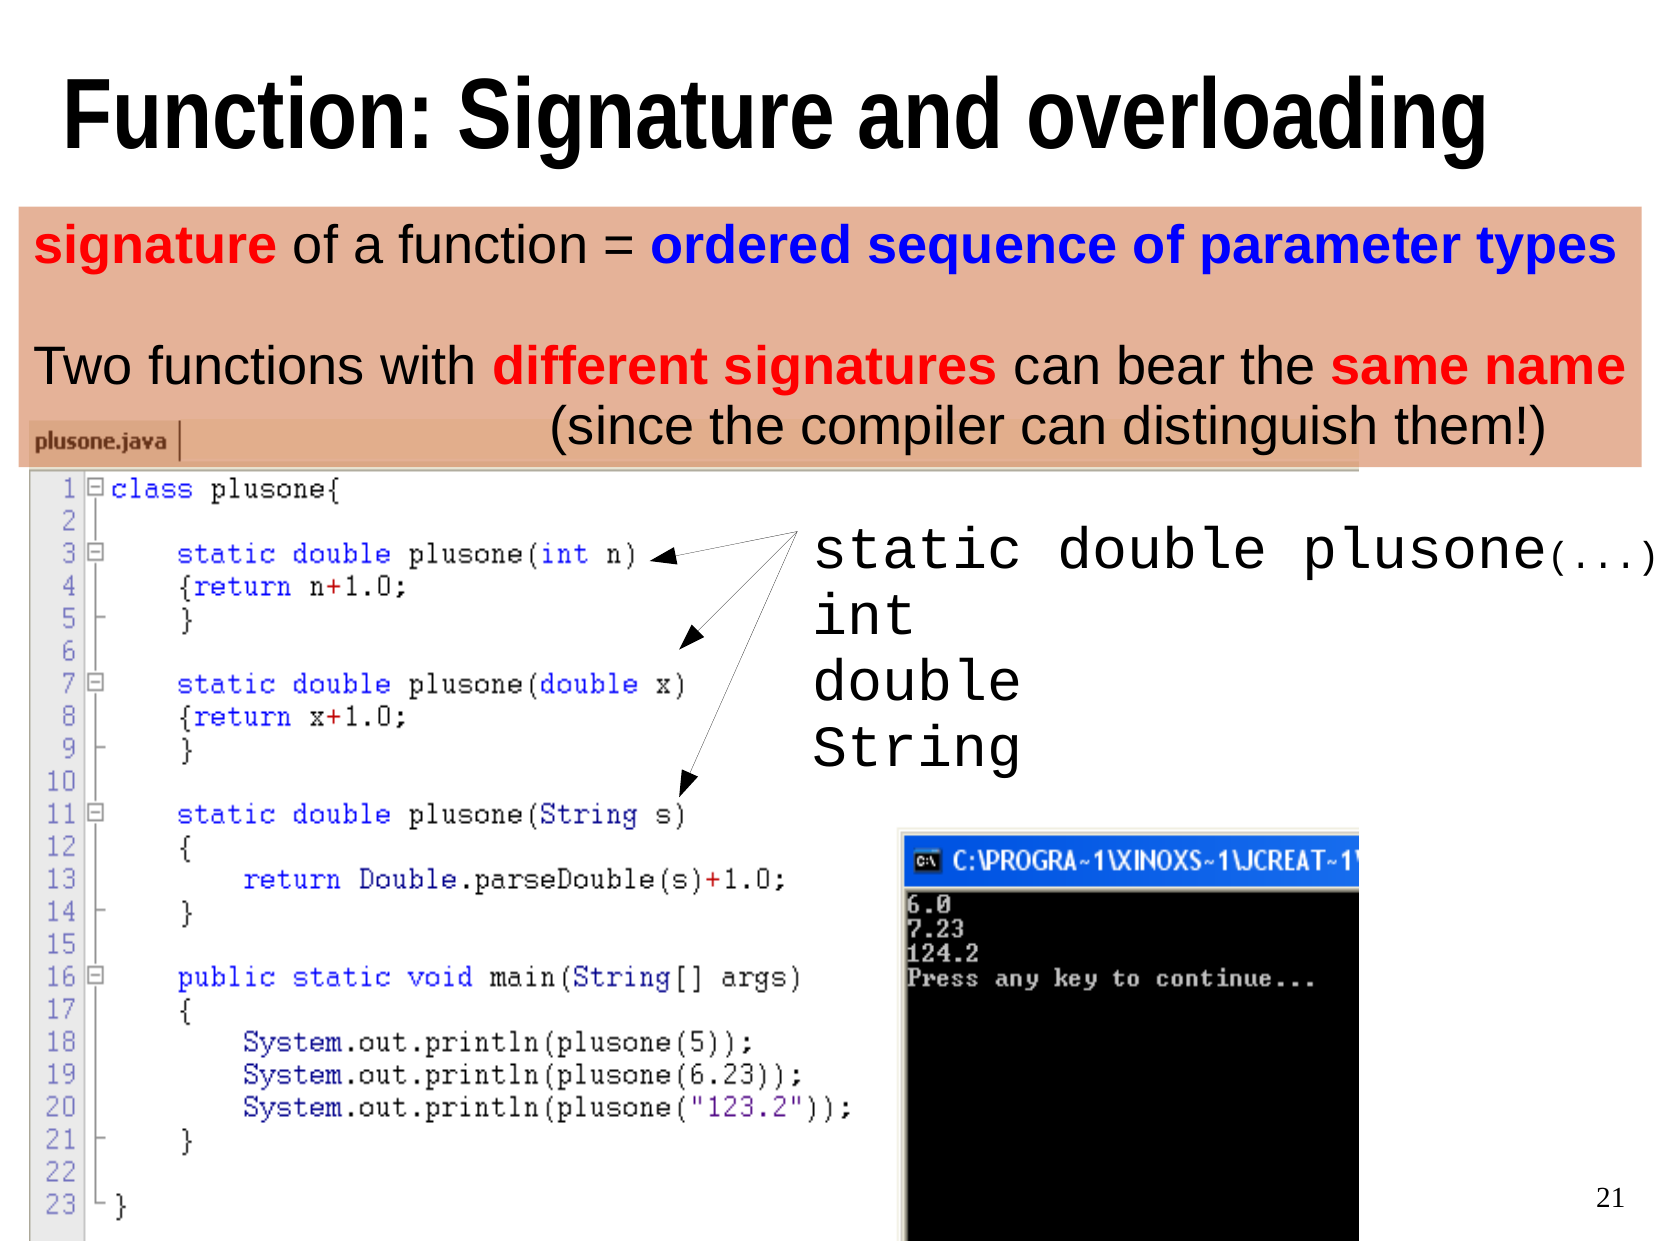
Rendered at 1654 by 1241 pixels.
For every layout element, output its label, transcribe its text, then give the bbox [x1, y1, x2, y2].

text_box static double plusone(...) int double String [797, 512, 1654, 779]
text_box signature of a function = ordered sequence of parameter types Two functions with different signatures can bear the same name (since the compiler can distinguish them!) [18, 206, 1642, 468]
text_box Function: Signature and overloading [48, 48, 1506, 178]
picture [29, 468, 1359, 1241]
text_box [295, 620, 355, 692]
